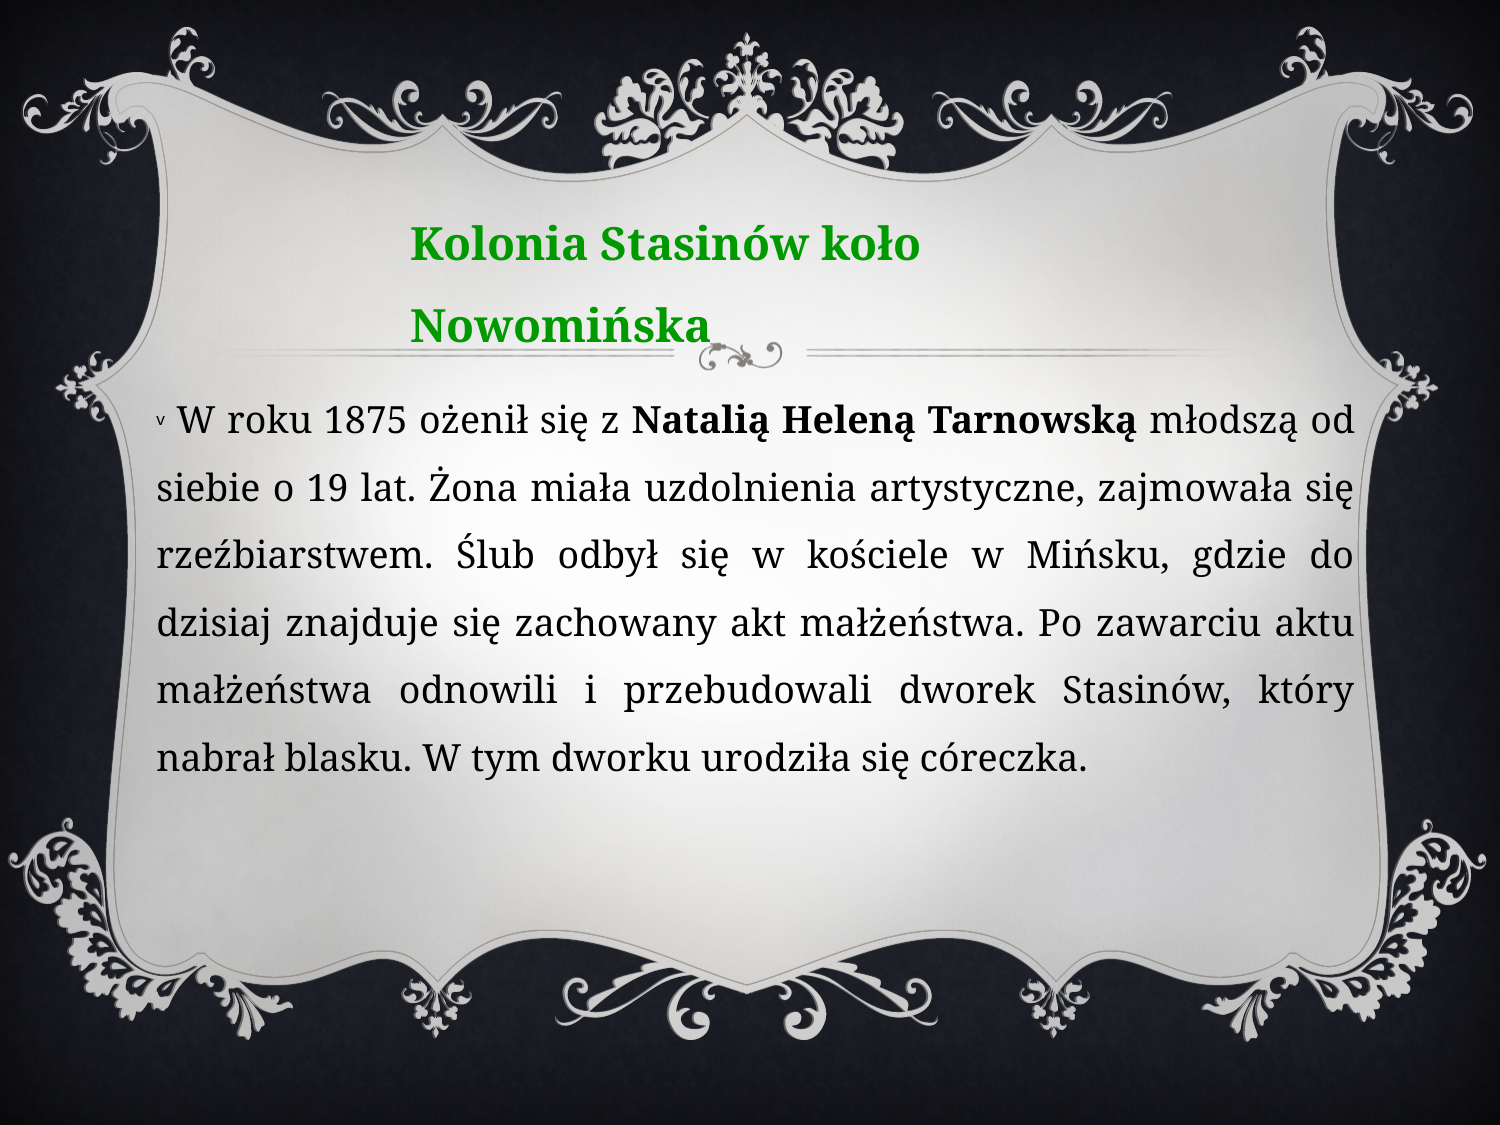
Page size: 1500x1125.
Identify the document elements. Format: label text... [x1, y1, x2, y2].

list W roku 1875 ożenił się z Natalią Heleną Tarnowską młodszą od siebie o 19 lat. Żona miała uzdolnienia artystyczne, zajmowała się rzeźbiarstwem. Ślub odbył się w kościele w Mińsku, gdzie do dzisiaj znajduje się zachowany akt małżeństwa. Po zawarciu aktu małżeństwa odnowili i przebudowali dworek Stasinów, który nabrał blasku. W tym dworku urodziła się córeczka. [141, 366, 1371, 1028]
picture [0, 0, 1500, 1125]
title Kolonia Stasinów koło Nowomińska [360, 179, 1193, 298]
